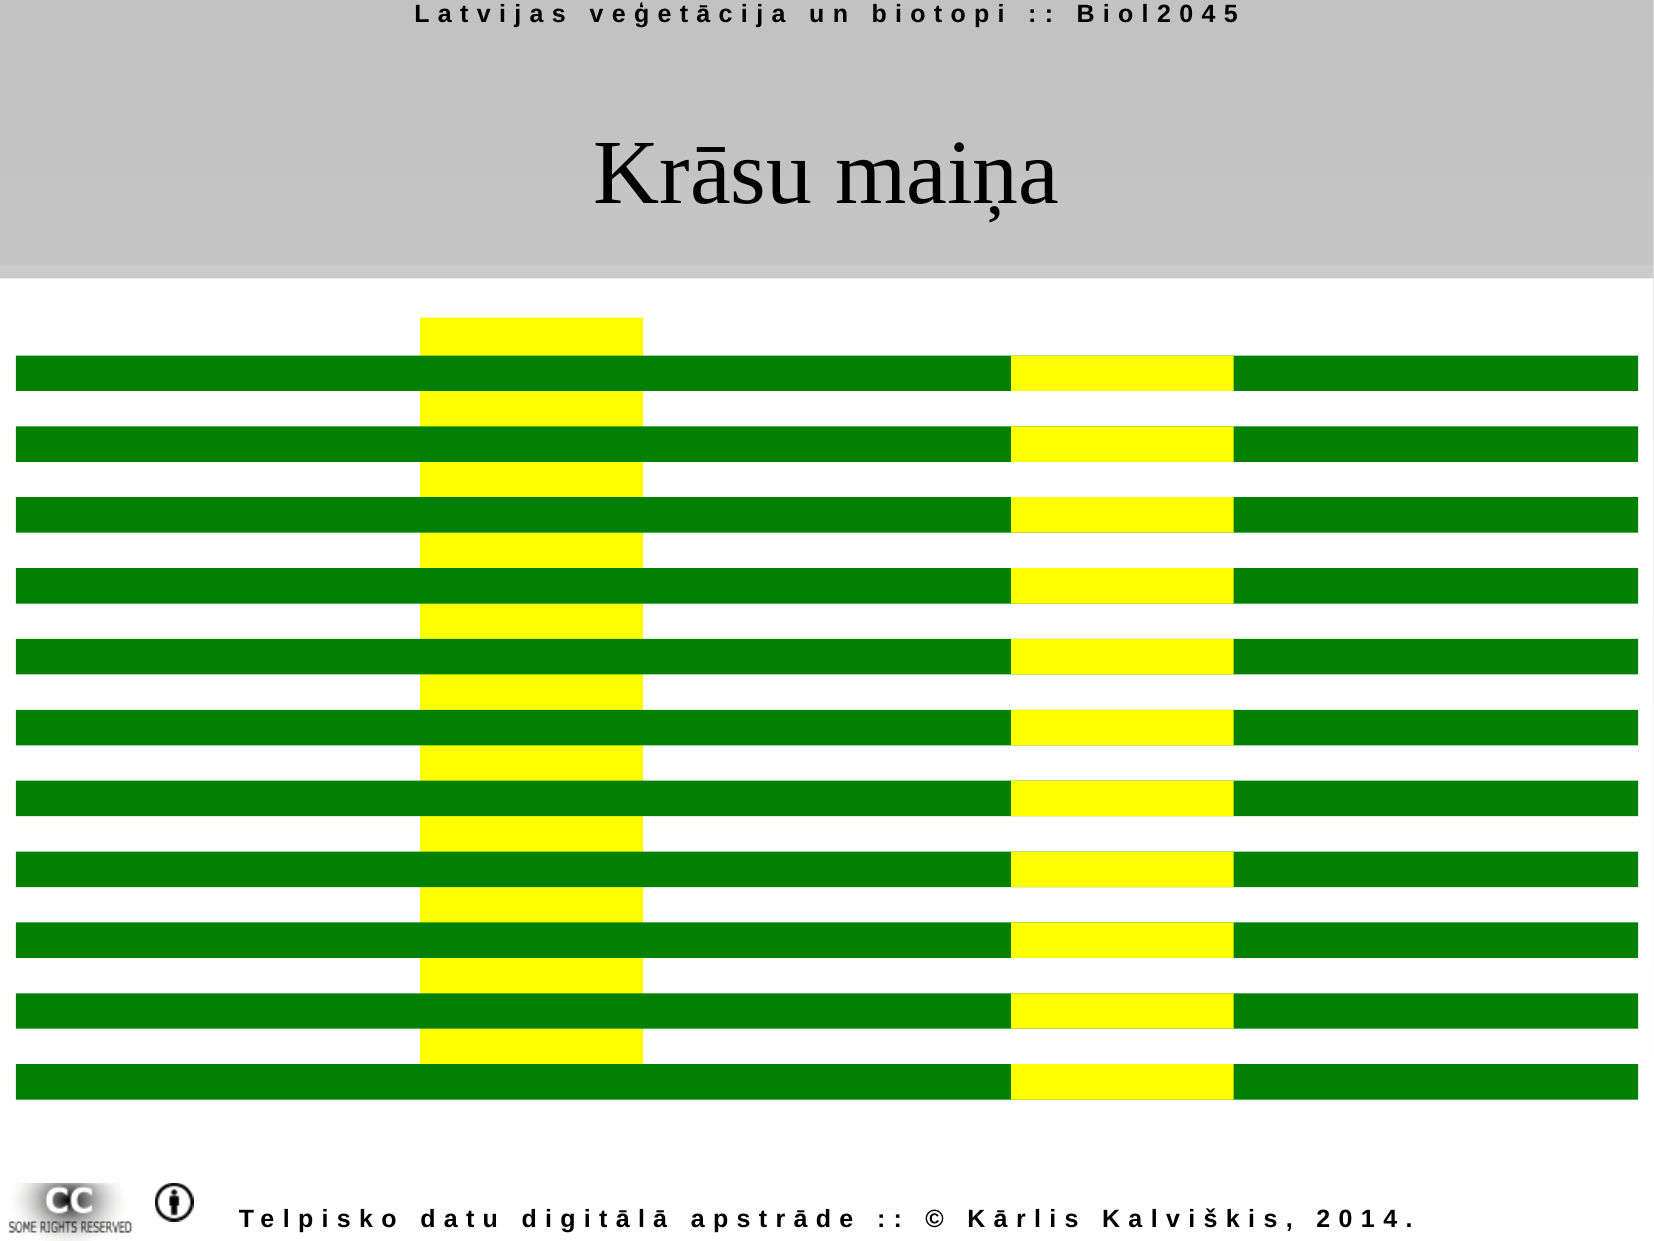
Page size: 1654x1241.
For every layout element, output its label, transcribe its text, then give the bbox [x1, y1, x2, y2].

picture [0, 0, 1654, 278]
title Krāsu maiņa [29, 49, 1625, 296]
text_box [0, 278, 1654, 1177]
picture [0, 1177, 1654, 1241]
